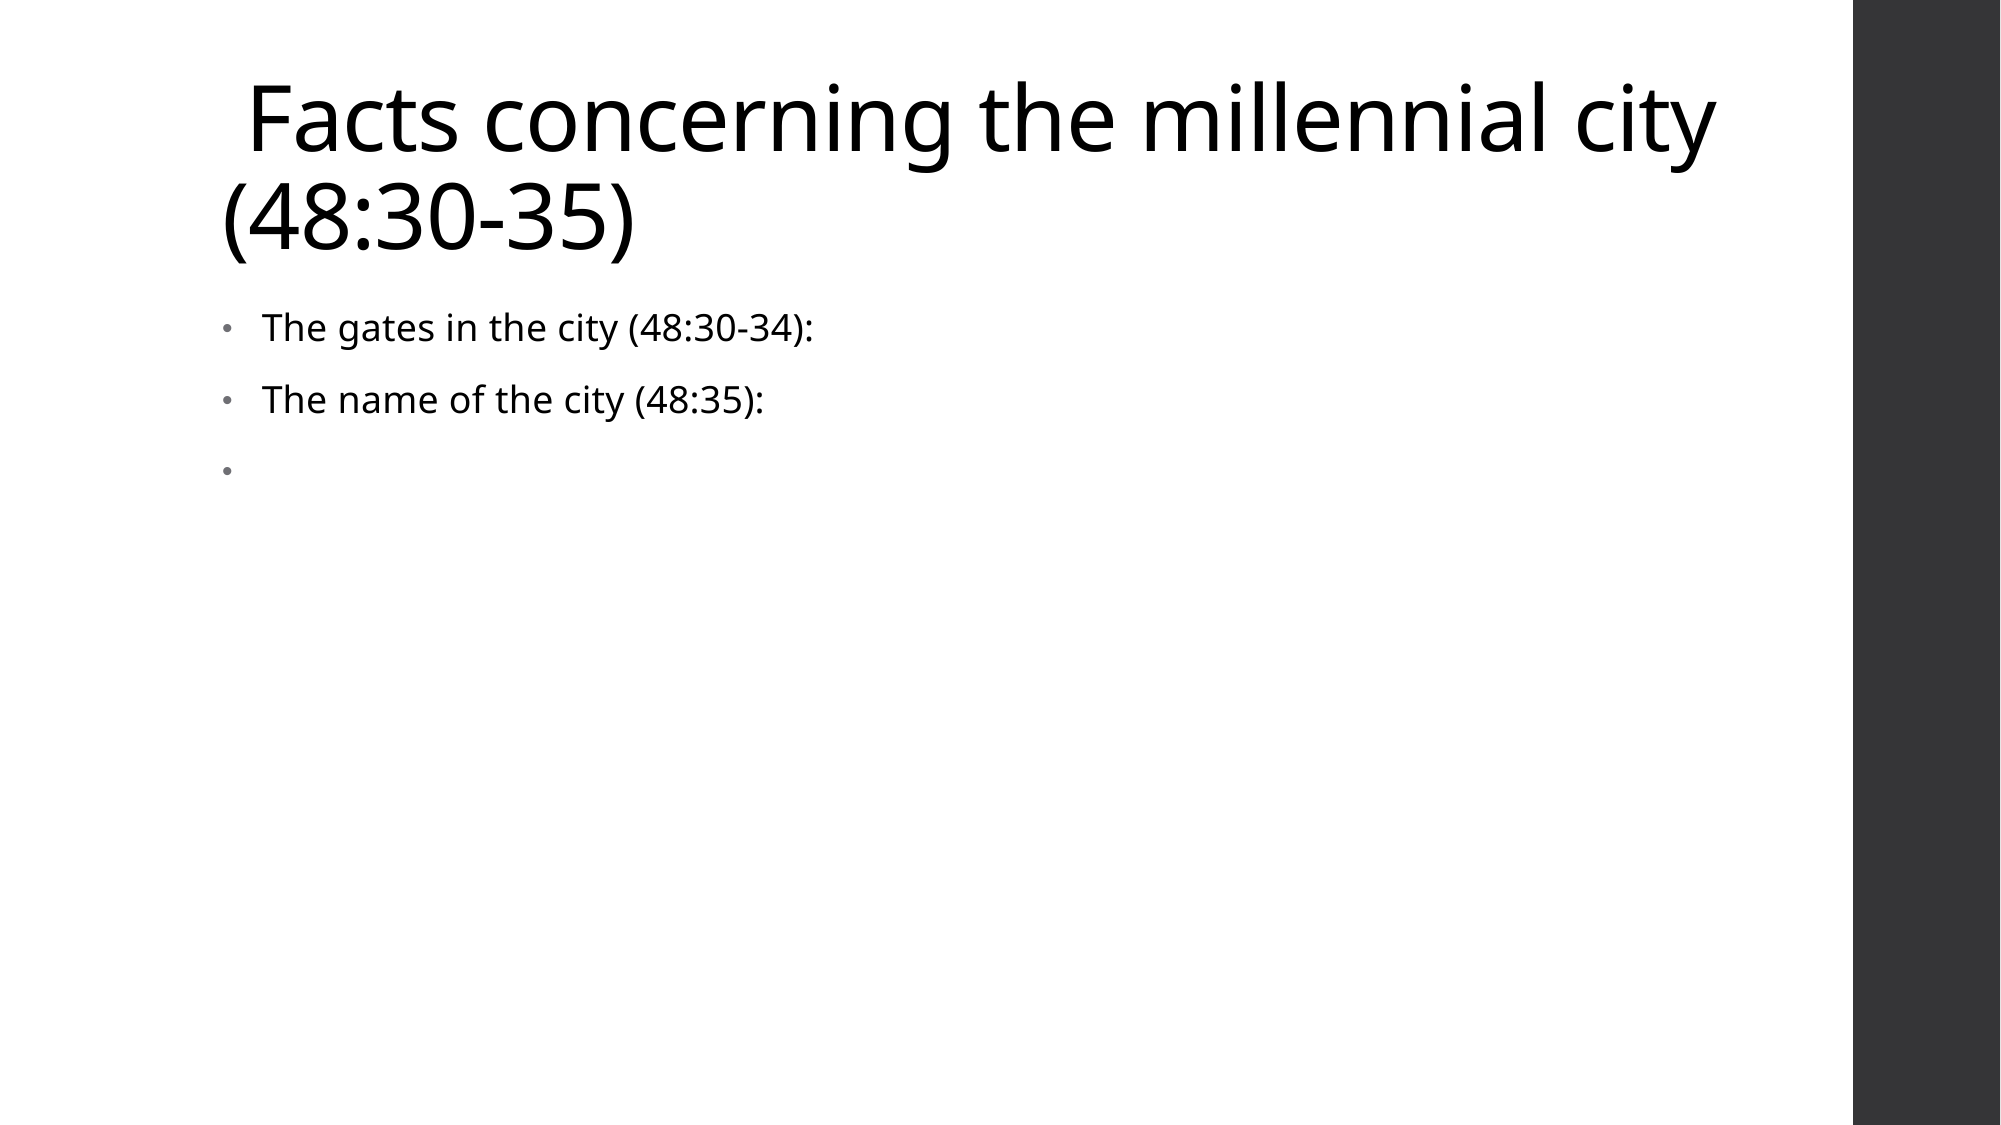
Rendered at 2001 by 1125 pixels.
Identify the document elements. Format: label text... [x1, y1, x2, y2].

list The gates in the city (48:30-34): The name of the city (48:35): [206, 299, 1617, 1014]
title Facts concerning the millennial city (48:30-35) [206, 60, 1797, 278]
